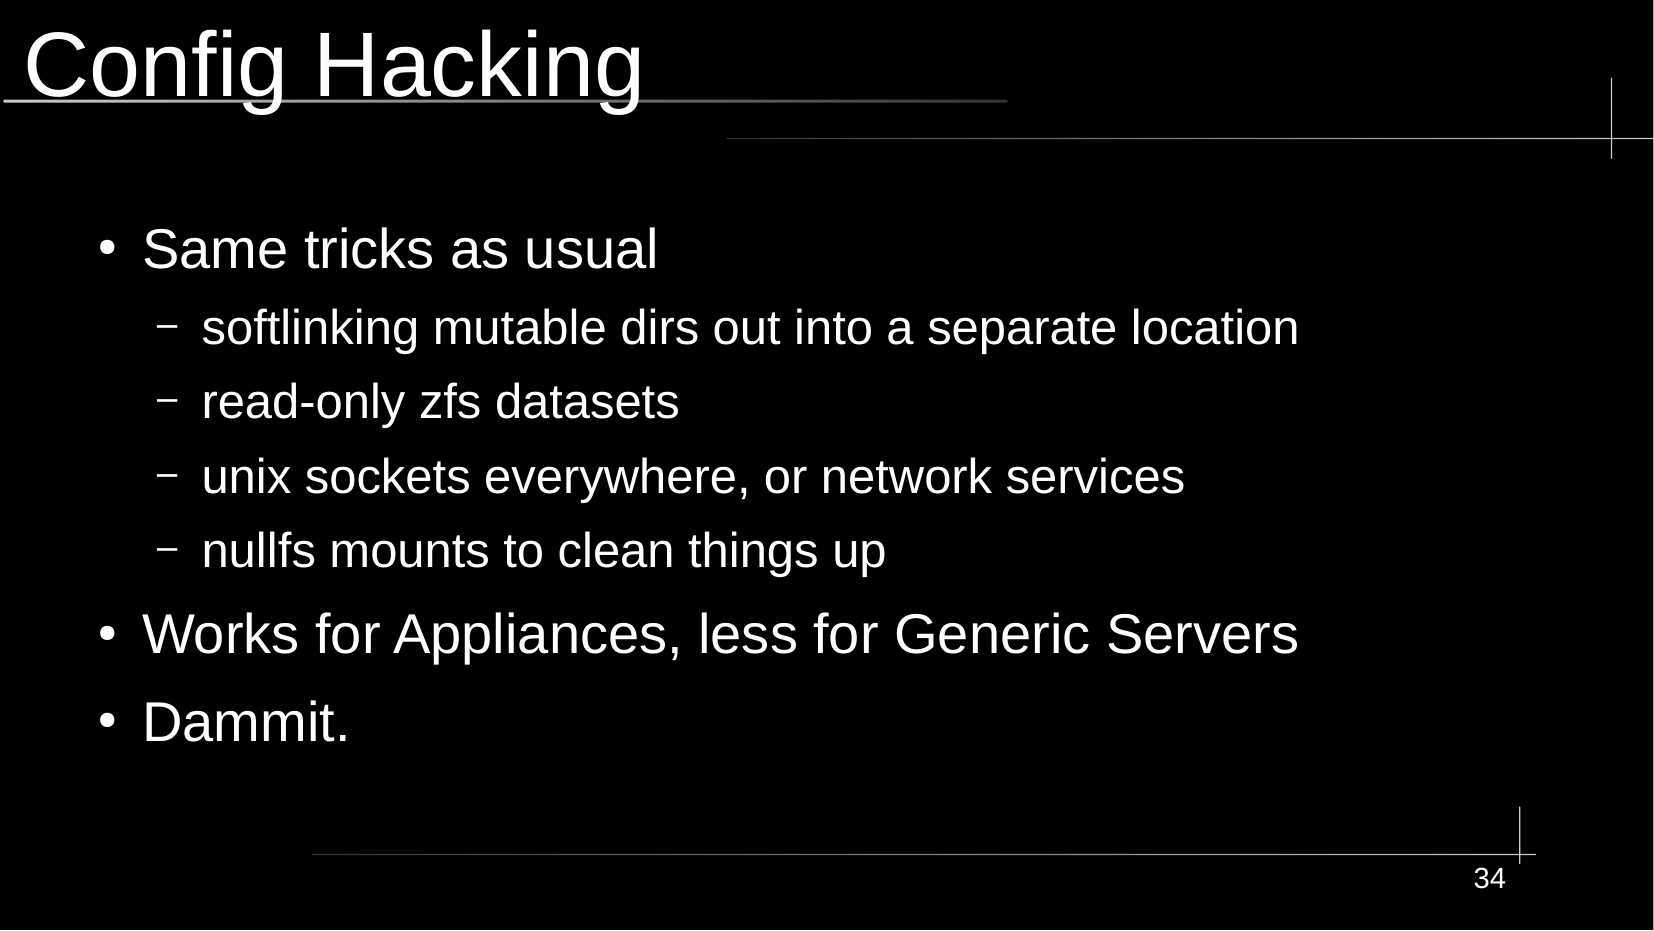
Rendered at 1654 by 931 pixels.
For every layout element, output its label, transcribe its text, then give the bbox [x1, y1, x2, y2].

list Same tricks as usual softlinking mutable dirs out into a separate location read-only zfs datasets unix sockets everywhere, or network services nullfs mounts to clean things up Works for Appliances, less for Generic Servers Dammit. [82, 217, 1571, 758]
title Config Hacking [23, 11, 1589, 119]
